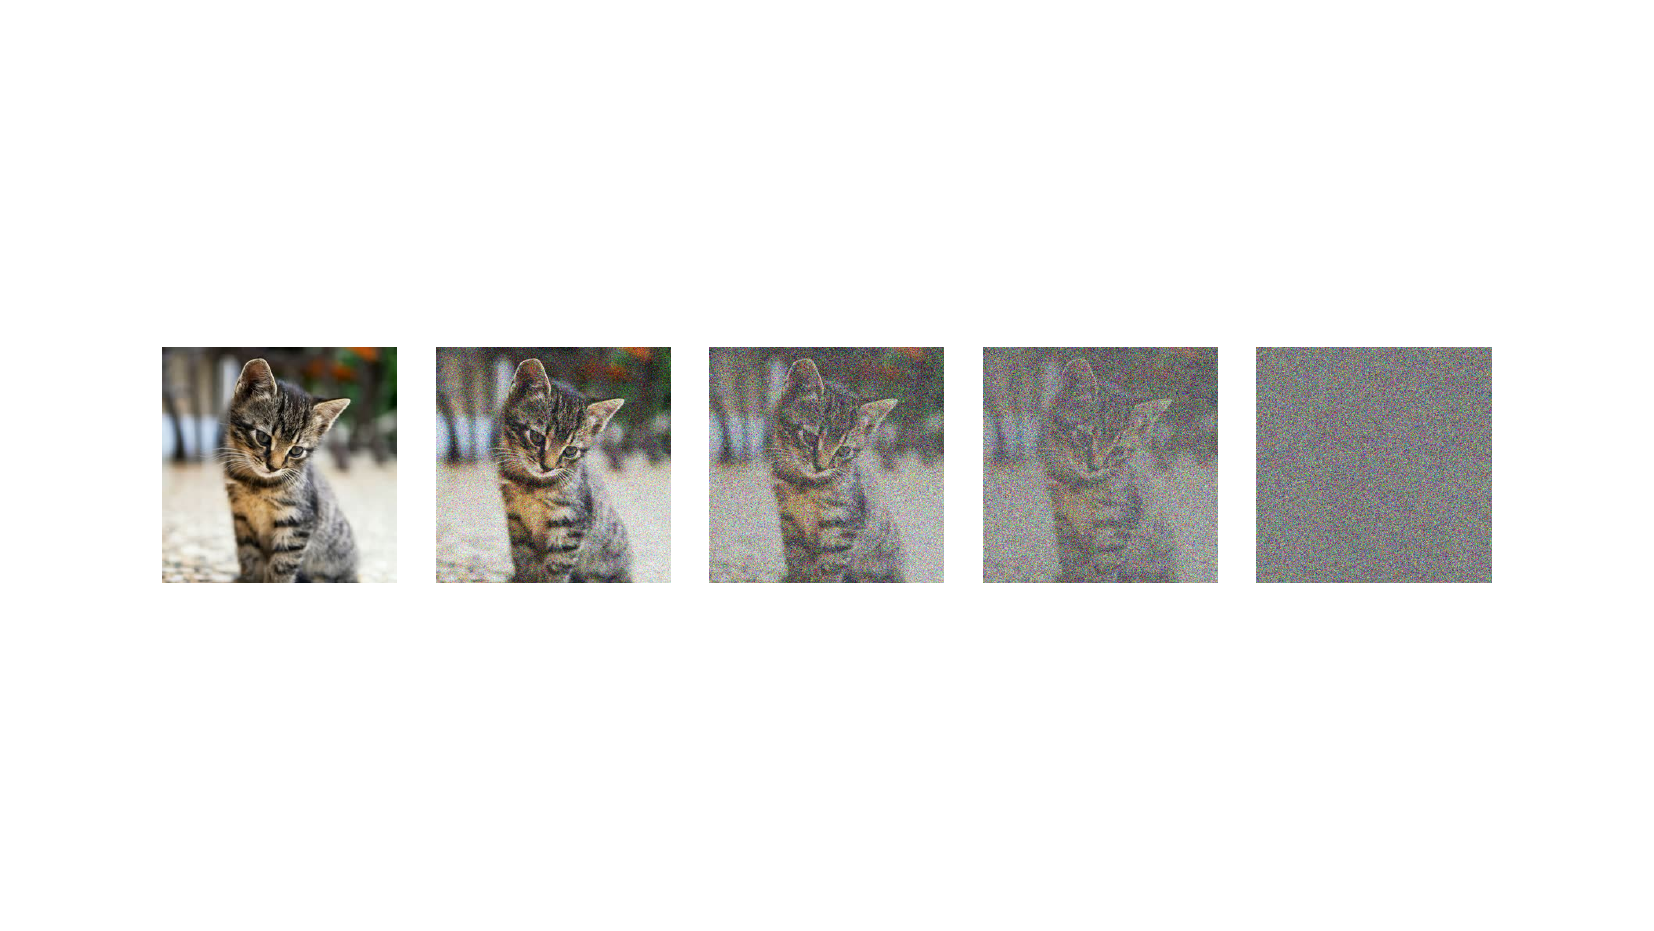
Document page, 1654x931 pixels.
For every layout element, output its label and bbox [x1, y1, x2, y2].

picture [983, 347, 1218, 583]
picture [709, 347, 944, 583]
picture [436, 347, 671, 583]
picture [162, 347, 397, 583]
picture [1256, 347, 1492, 583]
